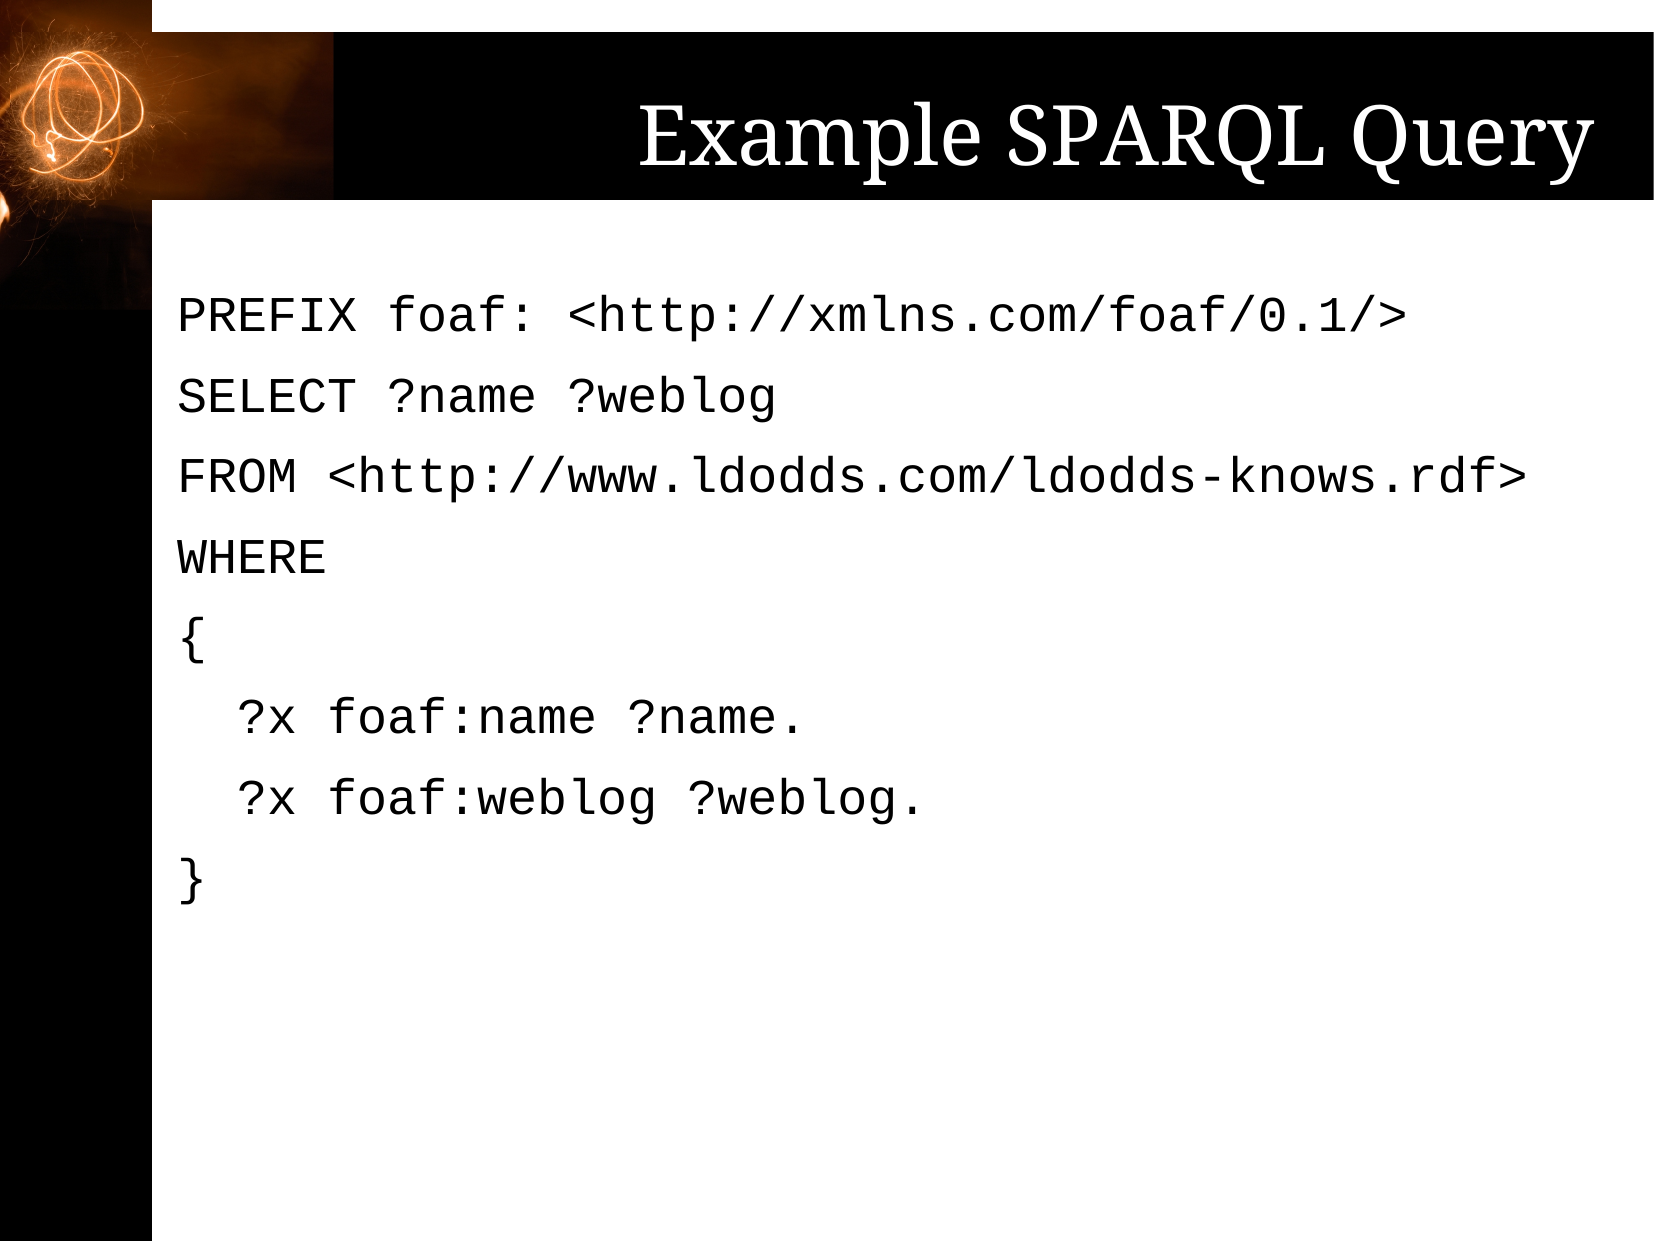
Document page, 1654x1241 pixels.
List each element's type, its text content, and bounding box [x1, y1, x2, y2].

picture [0, 0, 372, 1241]
list PREFIX foaf: <http://xmlns.com/foaf/0.1/> SELECT ?name ?weblog FROM <http://www.ldodds.com/ldodds-knows.rdf> WHERE { ?x foaf:name ?name. ?x foaf:weblog ?weblog. } [82, 290, 1571, 1109]
title Example SPARQL Query [372, 29, 1654, 237]
